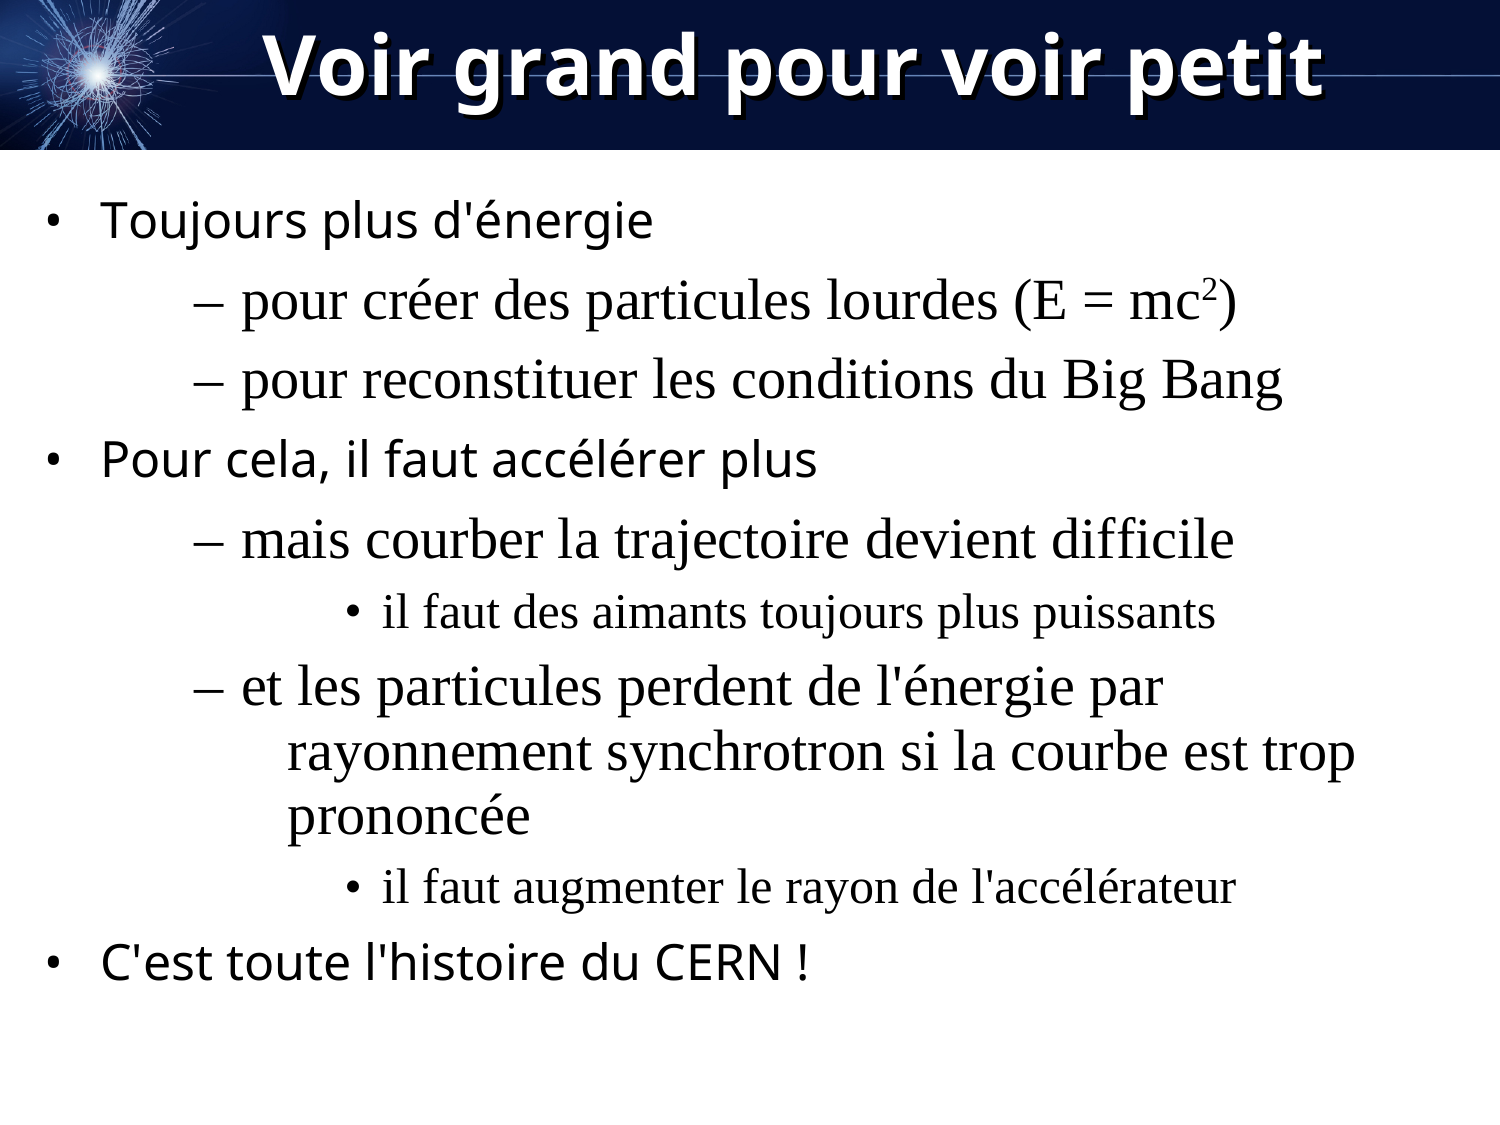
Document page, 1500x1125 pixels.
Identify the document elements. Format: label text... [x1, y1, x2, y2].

picture [0, 0, 1500, 150]
title Voir grand pour voir petit [248, 5, 1483, 122]
list Toujours plus d'énergie pour créer des particules lourdes (E = mc2) pour reconstituer les conditions du Big Bang Pour cela, il faut accélérer plus mais courber la trajectoire devient difficile il faut des aimants toujours plus puissants et les particules perdent de l'énergie par rayonnement synchrotron si la courbe est trop prononcée il faut augmenter le rayon de l'accélérateur C'est toute l'histoire du CERN ! [29, 177, 1427, 1029]
text_box [0, 166, 1450, 355]
